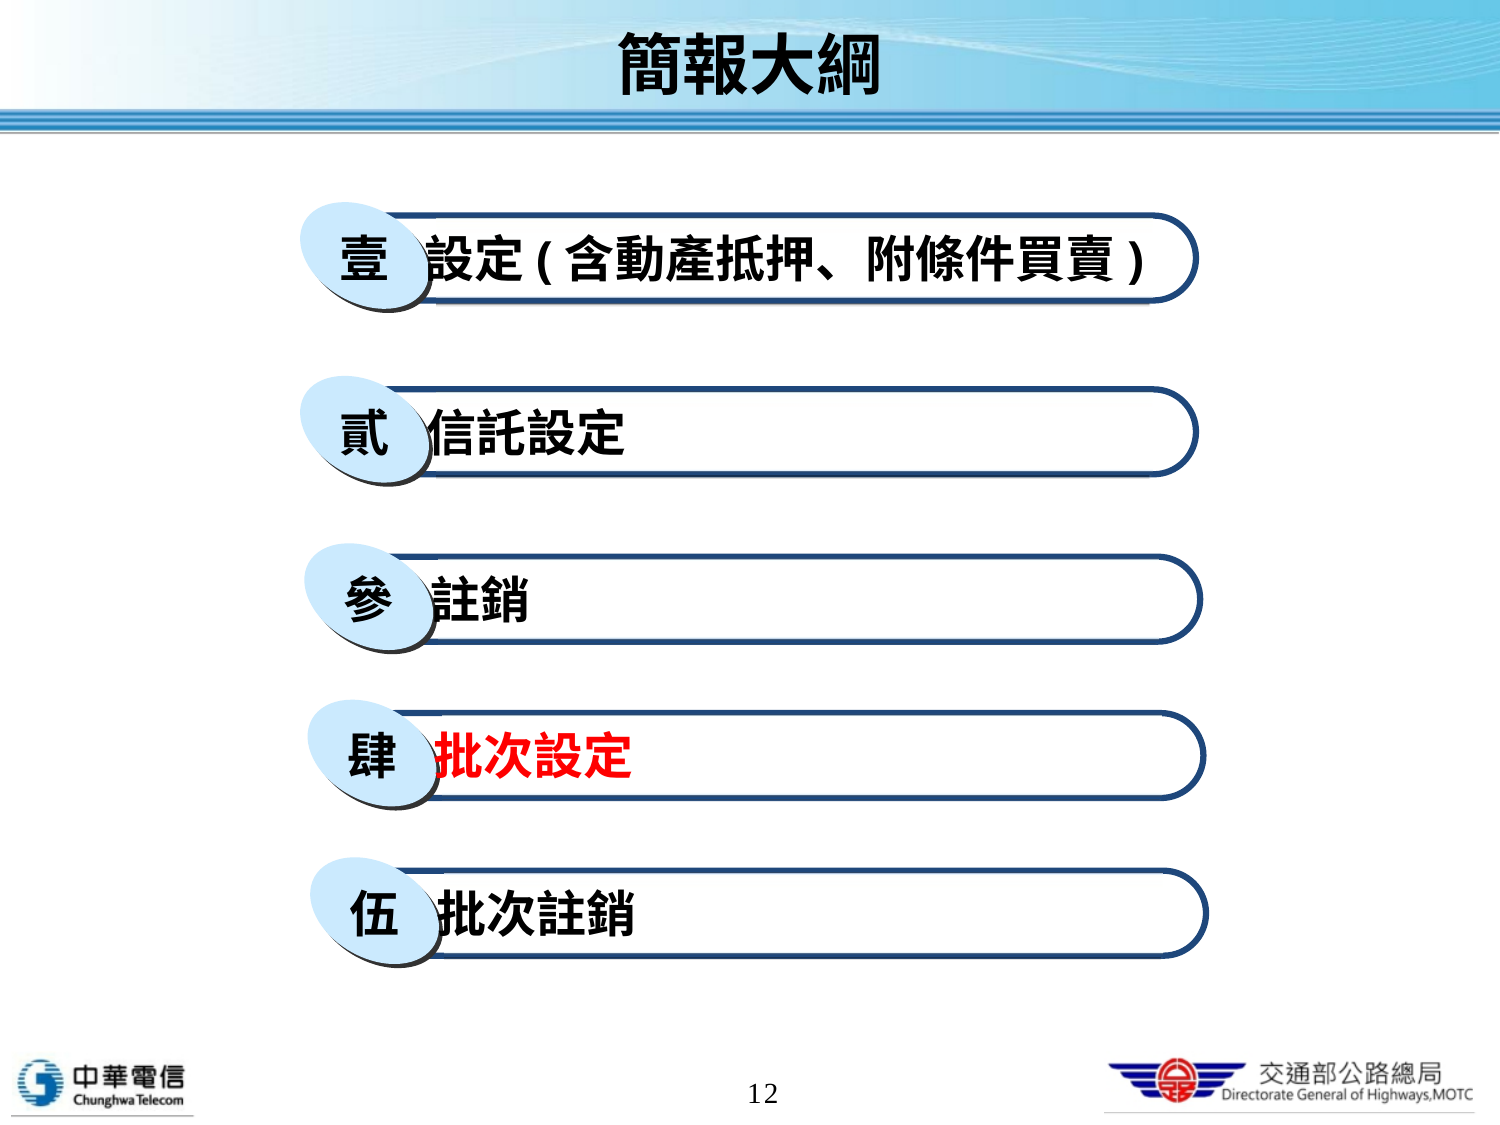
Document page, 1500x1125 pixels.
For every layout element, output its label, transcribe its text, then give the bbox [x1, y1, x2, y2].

text_box 參 註銷 [343, 568, 581, 629]
picture [11, 1051, 197, 1116]
text_box 貳 信託設定 [339, 400, 676, 461]
text_box 簡報大綱 [616, 22, 905, 103]
text_box [300, 202, 1196, 313]
picture [442, 713, 1162, 799]
picture [436, 217, 1153, 227]
text_box [304, 543, 1201, 655]
text_box 肆 批次設定 [347, 724, 684, 785]
text_box 12 [747, 1070, 802, 1110]
text_box [300, 375, 1196, 487]
picture [436, 391, 1153, 475]
picture [1104, 1051, 1478, 1112]
text_box 伍 批次註銷 [349, 882, 686, 943]
text_box [307, 699, 442, 811]
picture [436, 288, 1153, 303]
picture [0, 0, 1500, 132]
text_box [310, 857, 1207, 969]
picture [438, 557, 1159, 643]
text_box [1162, 713, 1204, 798]
picture [444, 872, 1163, 957]
text_box 壹 設定(含動產抵押、附條件買賣) [339, 227, 1176, 288]
